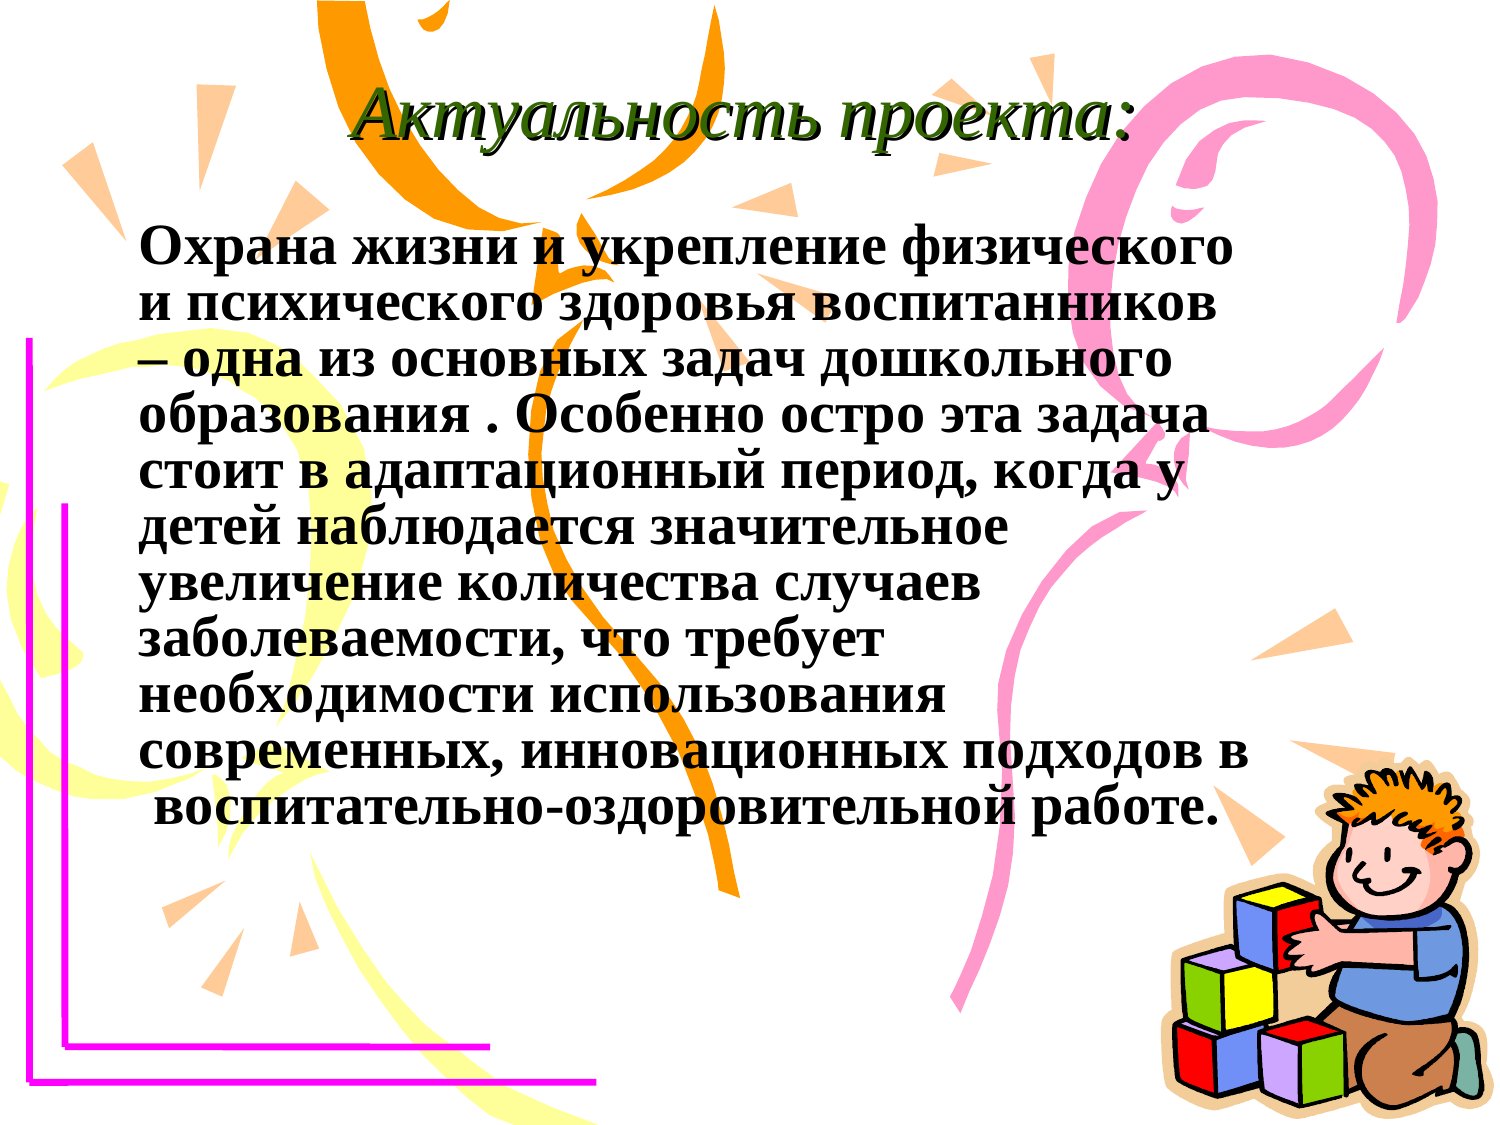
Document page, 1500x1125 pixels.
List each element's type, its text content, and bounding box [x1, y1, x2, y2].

subtitle Охрана жизни и укрепление физического и психического здоровья воспитанников – одна из основных задач дошкольного образования . Особенно остро эта задача стоит в адаптационный период, когда у детей наблюдается значительное увеличение количества случаев заболеваемости, что требует необходимости использования современных, инновационных подходов в воспитательно-оздоровительной работе. [123, 172, 1270, 953]
title Актуальность проекта: [88, 42, 1400, 161]
picture [1160, 751, 1500, 1125]
